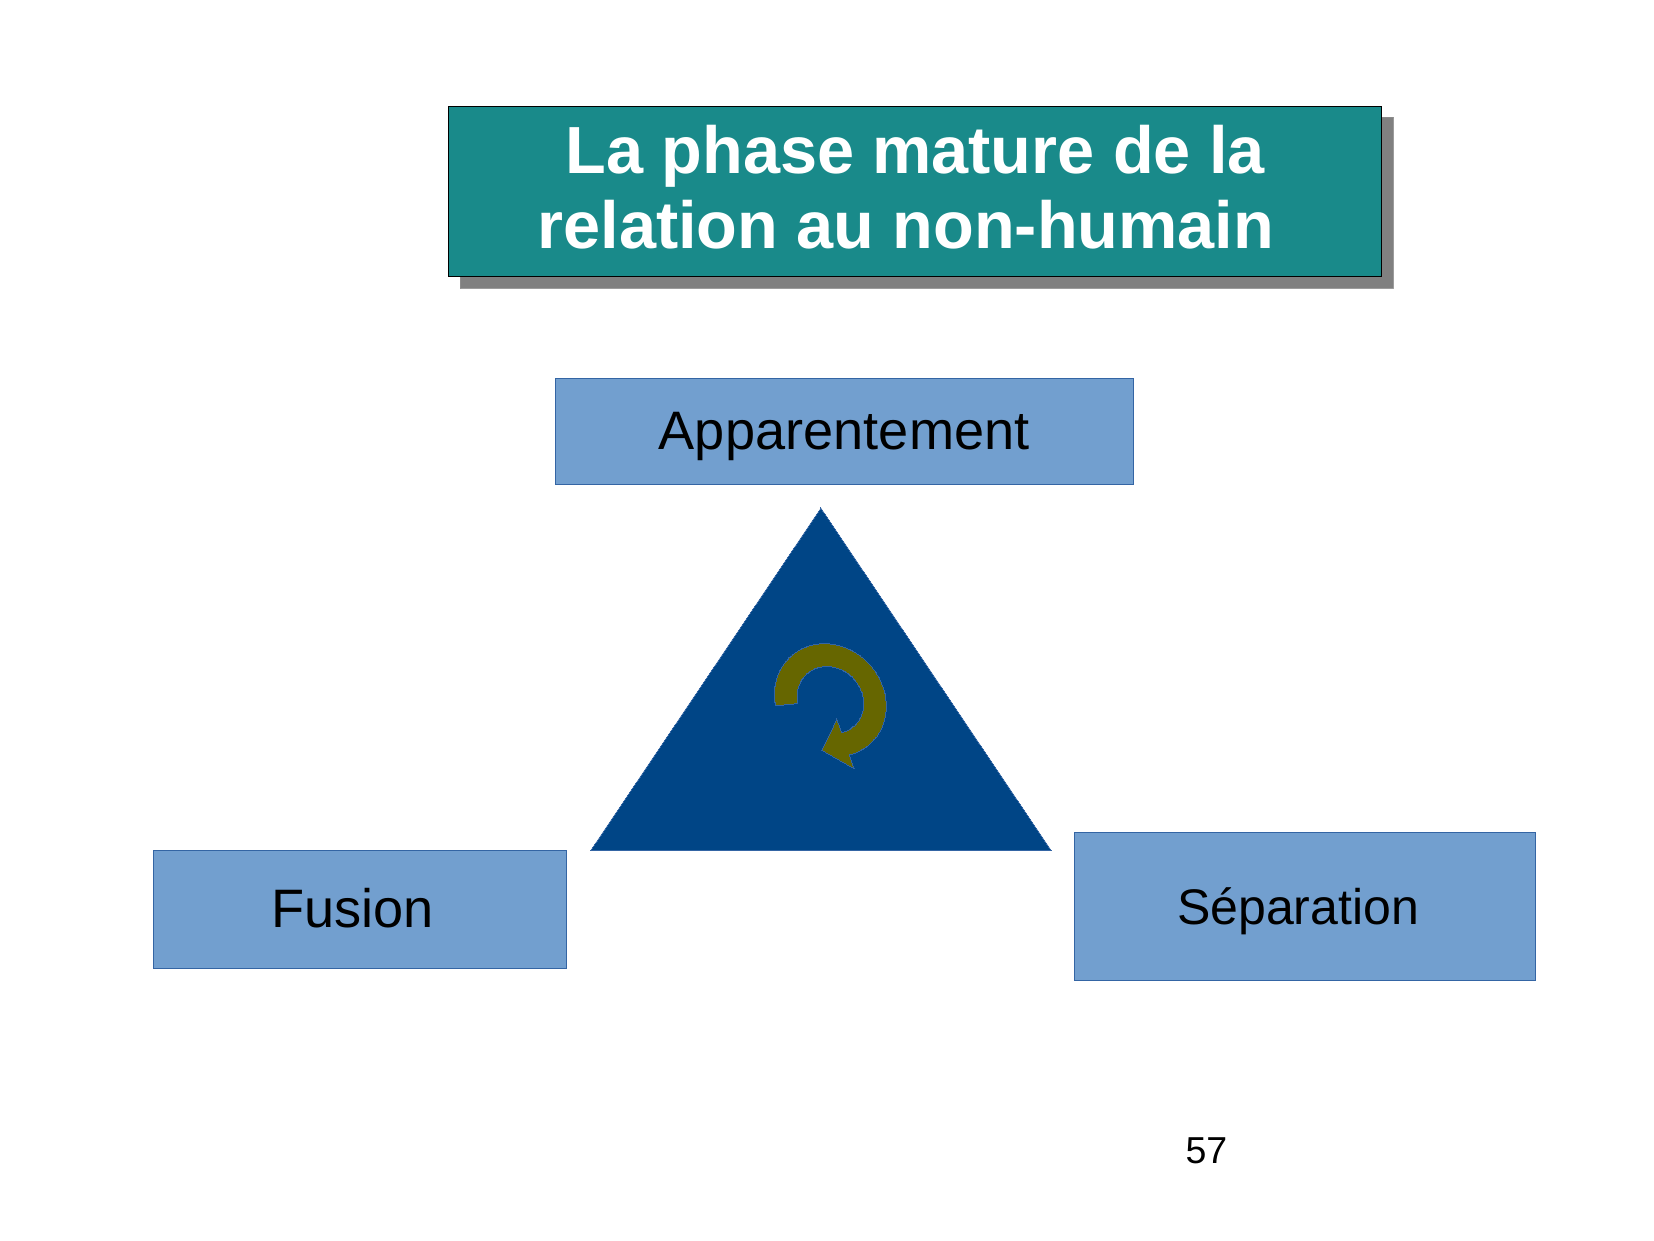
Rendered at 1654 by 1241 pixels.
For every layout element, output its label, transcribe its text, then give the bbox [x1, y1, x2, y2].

text_box [590, 507, 1052, 851]
text_box Fusion [153, 850, 567, 969]
text_box La phase mature de la relation au non-humain [448, 106, 1382, 277]
text_box Séparation [1074, 832, 1536, 981]
text_box Apparentement [555, 378, 1134, 485]
